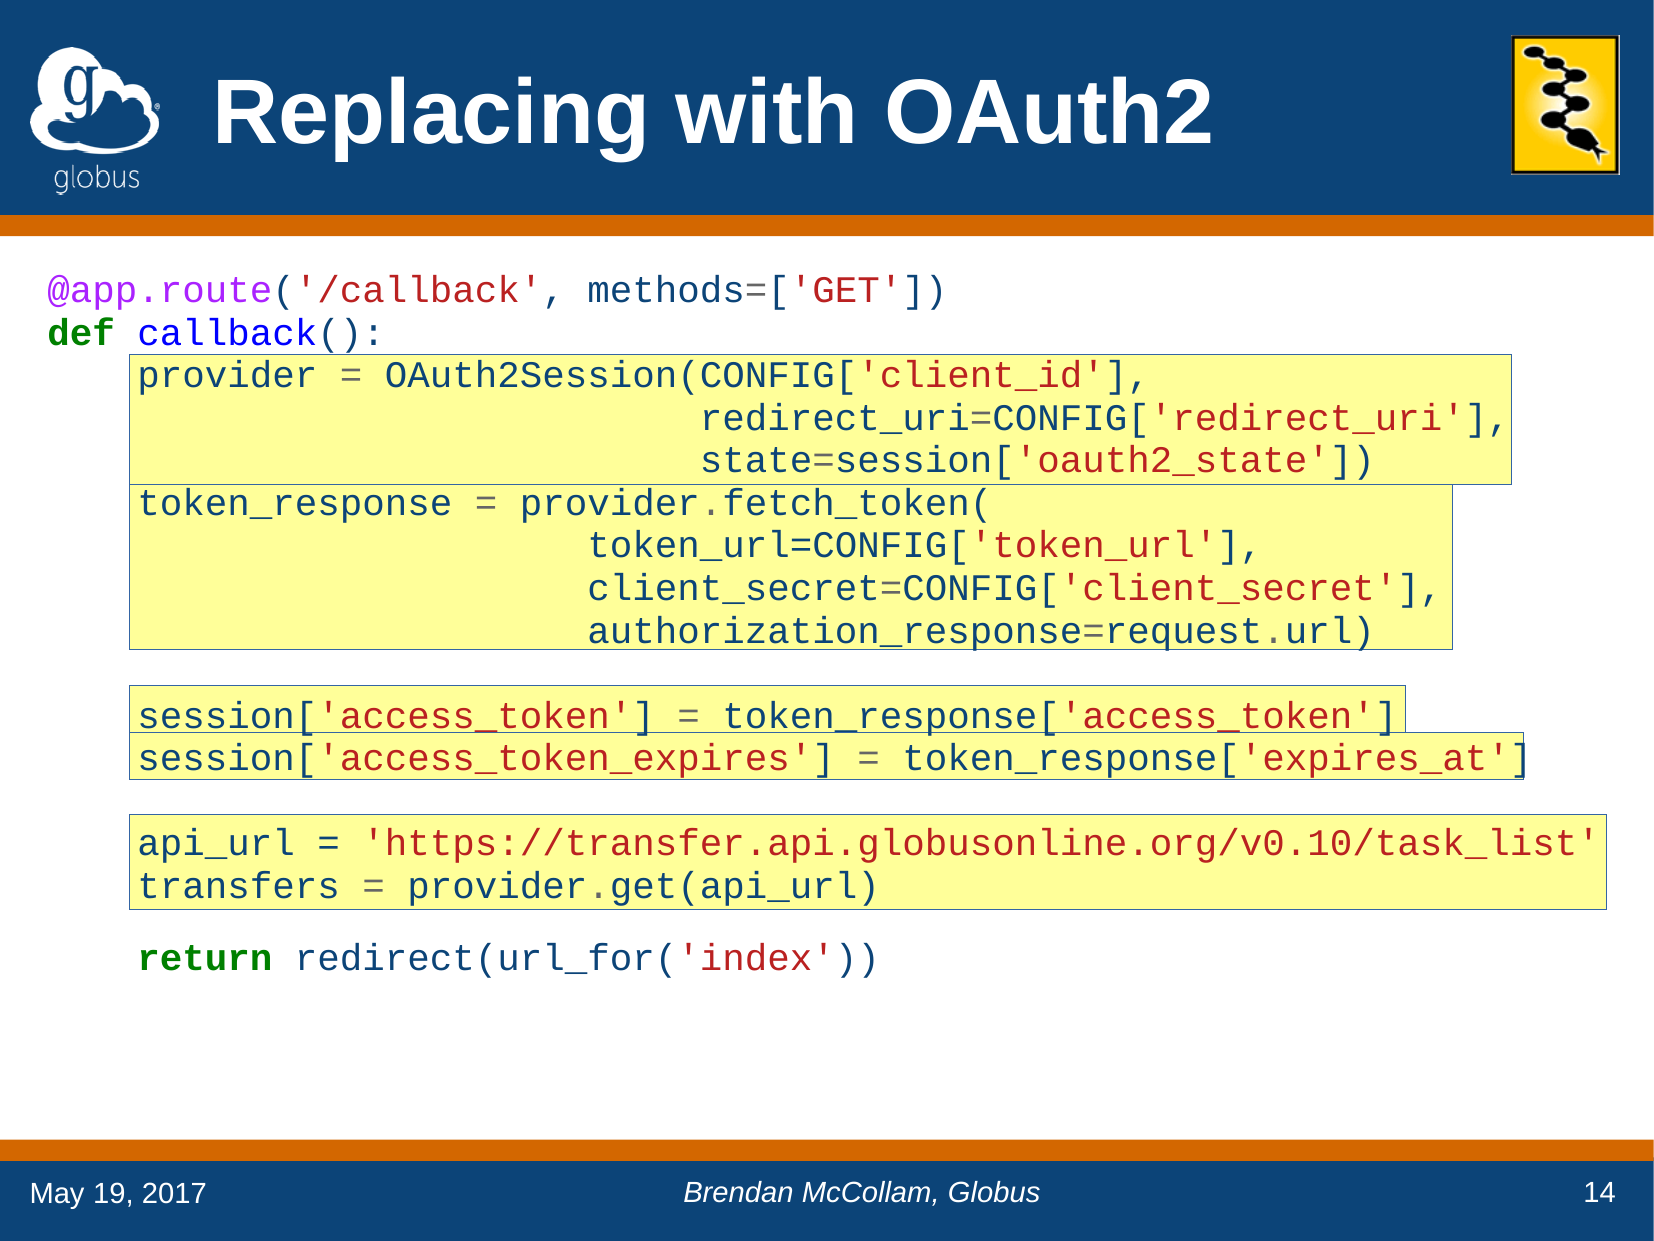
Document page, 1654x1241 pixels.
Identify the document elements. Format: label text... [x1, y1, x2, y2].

picture [30, 47, 160, 195]
picture [1511, 35, 1620, 175]
title Replacing with OAuth2 [212, 8, 1465, 216]
list @app.route('/callback', methods=['GET']) def callback(): provider = OAuth2Session(CONFIG['client_id'], redirect_uri=CONFIG['redirect_uri'], state=session['oauth2_state']) token_response = provider.fetch_token( token_url=CONFIG['token_url'], client_secret=CONFIG['client_secret'], authorization_response=request.url) session['access_token'] = token_response['access_token'] session['access_token_expires'] = token_response['expires_at'] api_url = 'https://transfer.api.globusonline.org/v0.10/task_list' transfers = provider.get(api_url) return redirect(url_for('index')) [47, 271, 1607, 1111]
